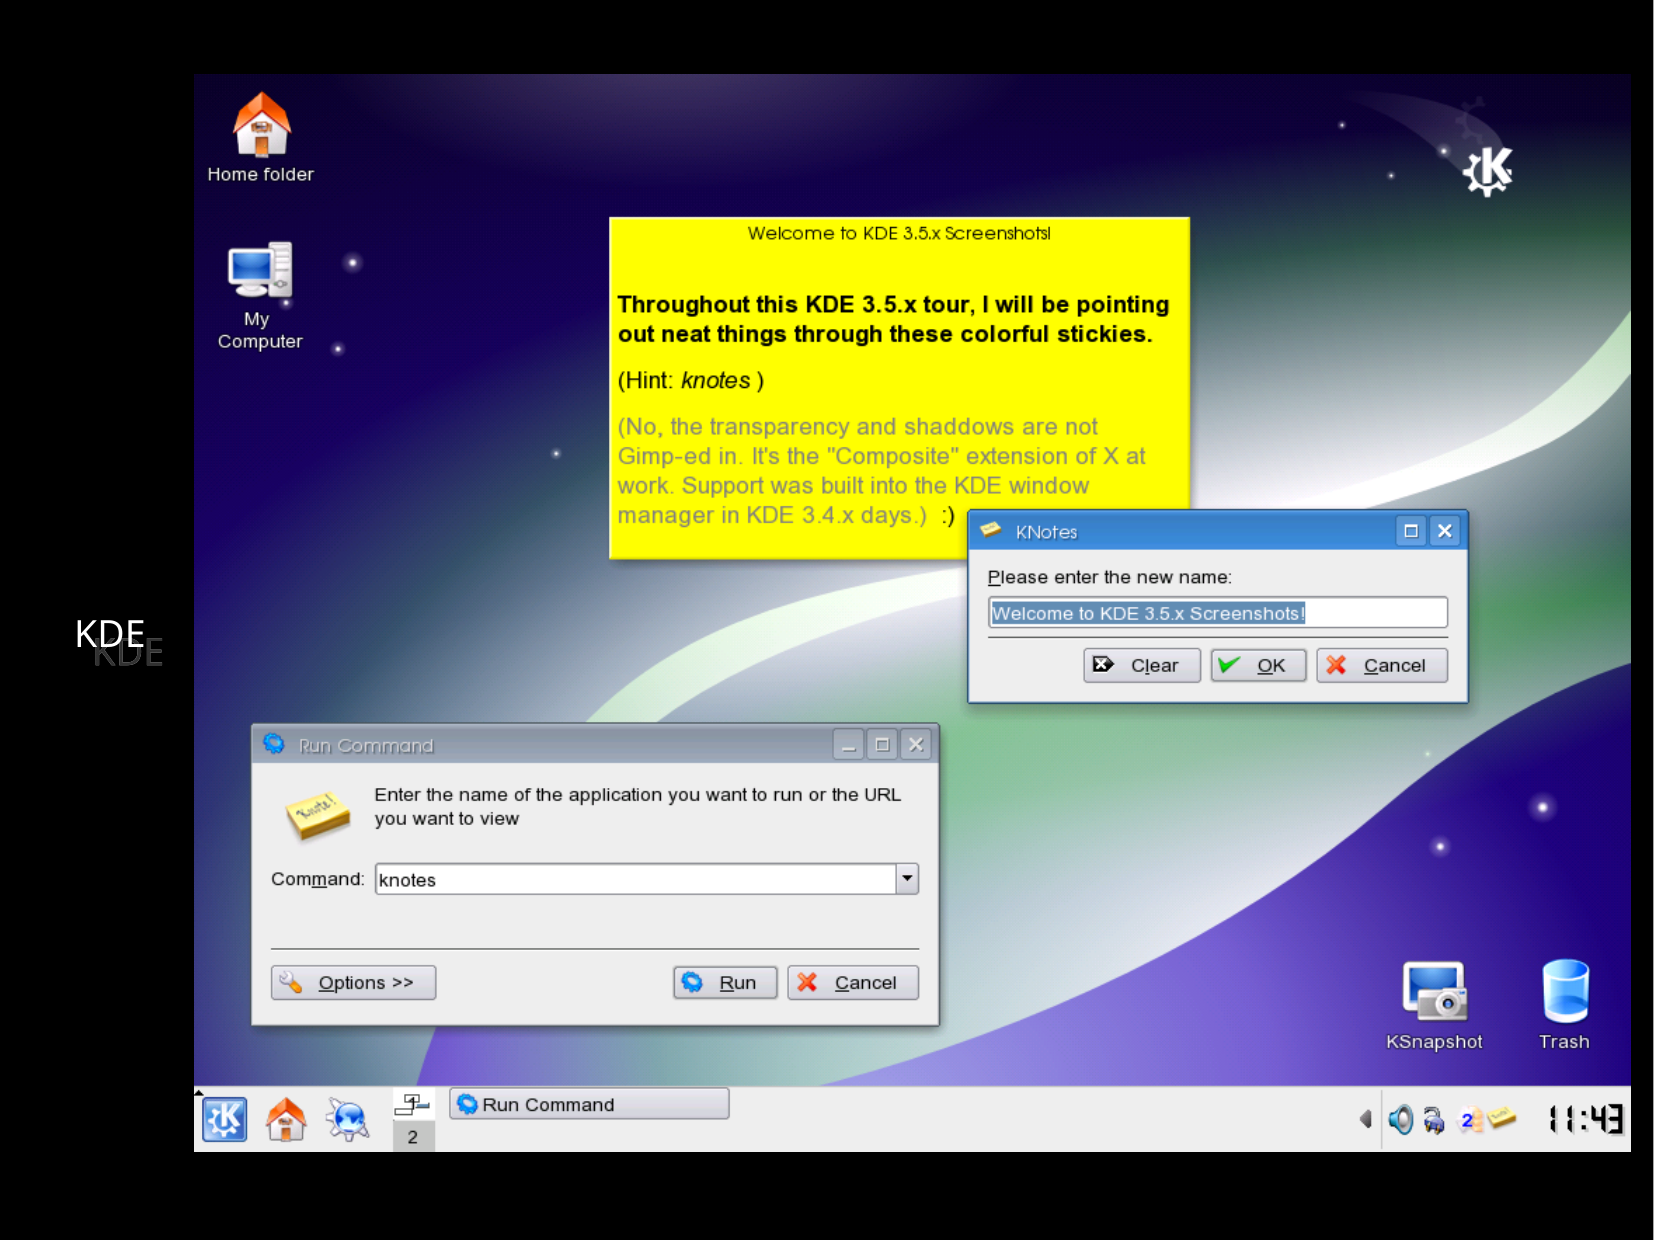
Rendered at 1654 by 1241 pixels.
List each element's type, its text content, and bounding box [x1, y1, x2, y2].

text_box KDE [59, 600, 174, 668]
picture [194, 74, 1631, 1152]
